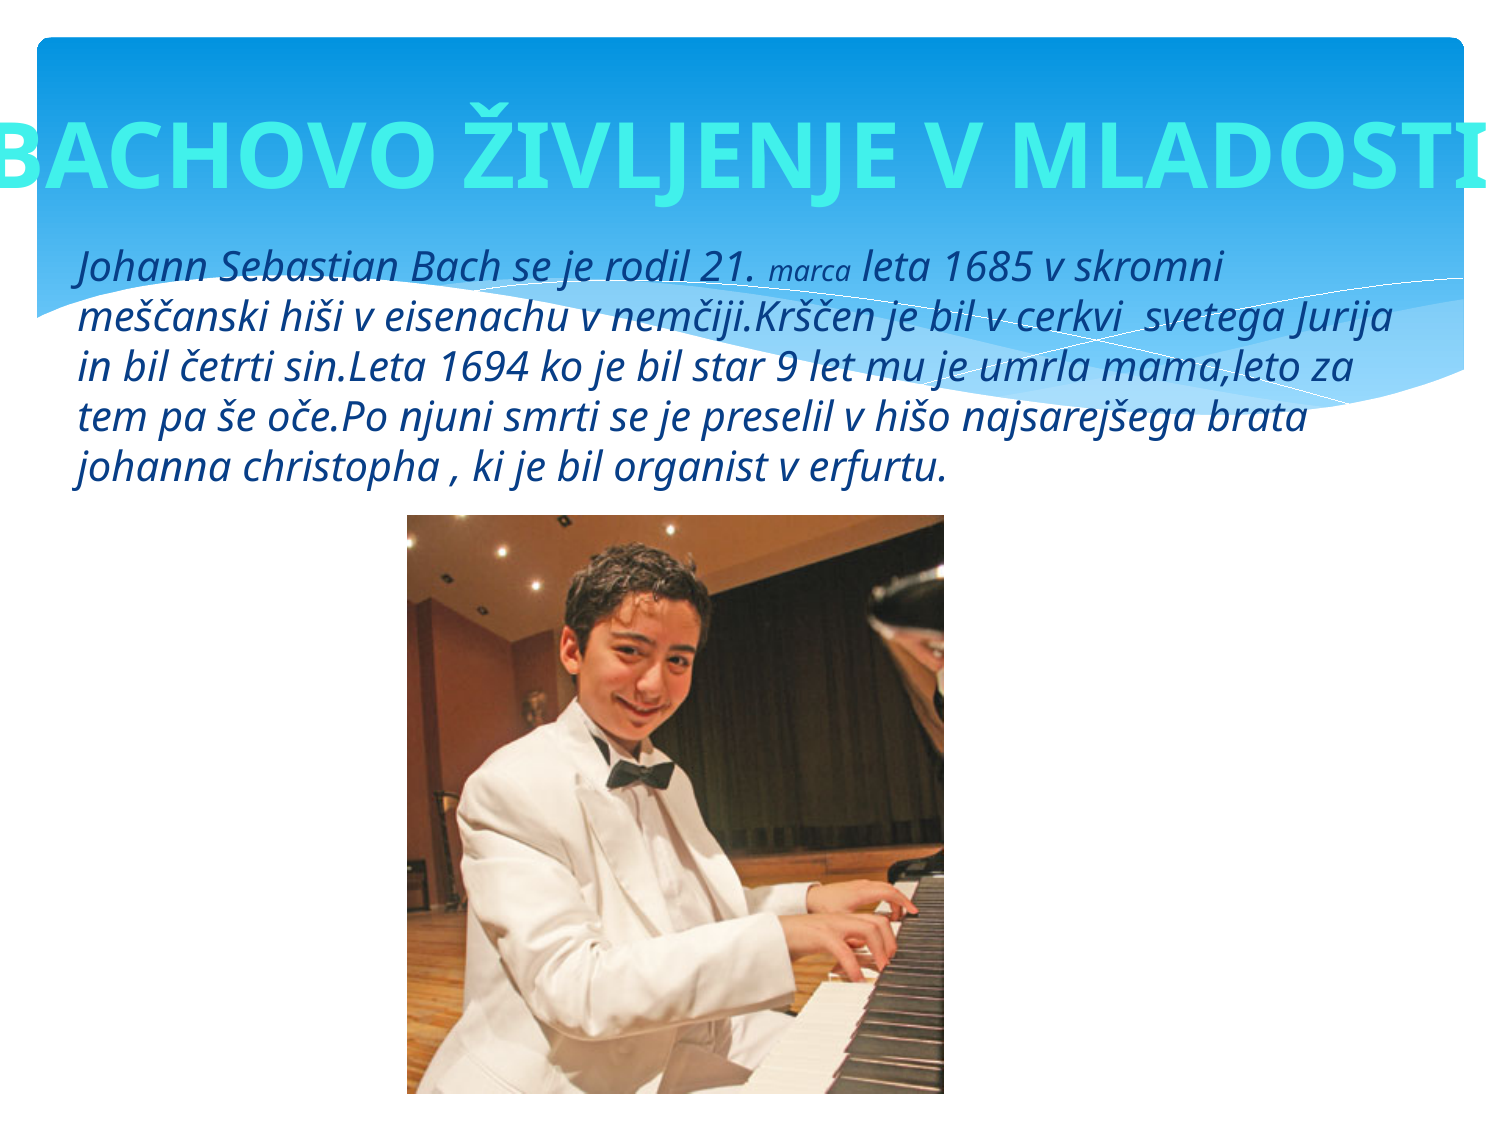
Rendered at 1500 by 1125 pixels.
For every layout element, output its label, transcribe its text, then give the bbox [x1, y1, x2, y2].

list Johann Sebastian Bach se je rodil 21. marca leta 1685 v skromni meščanski hiši v eisenachu v nemčiji.Krščen je bil v cerkvi svetega Jurija in bil četrti sin.Leta 1694 ko je bil star 9 let mu je umrla mama,leto za tem pa še oče.Po njuni smrti se je preselil v hišo najsarejšega brata johanna christopha , ki je bil organist v erfurtu. [62, 231, 1413, 591]
text_box BACHOVO ŽIVLJENJE V MLADOSTI [0, 89, 1500, 215]
picture [407, 515, 944, 1094]
